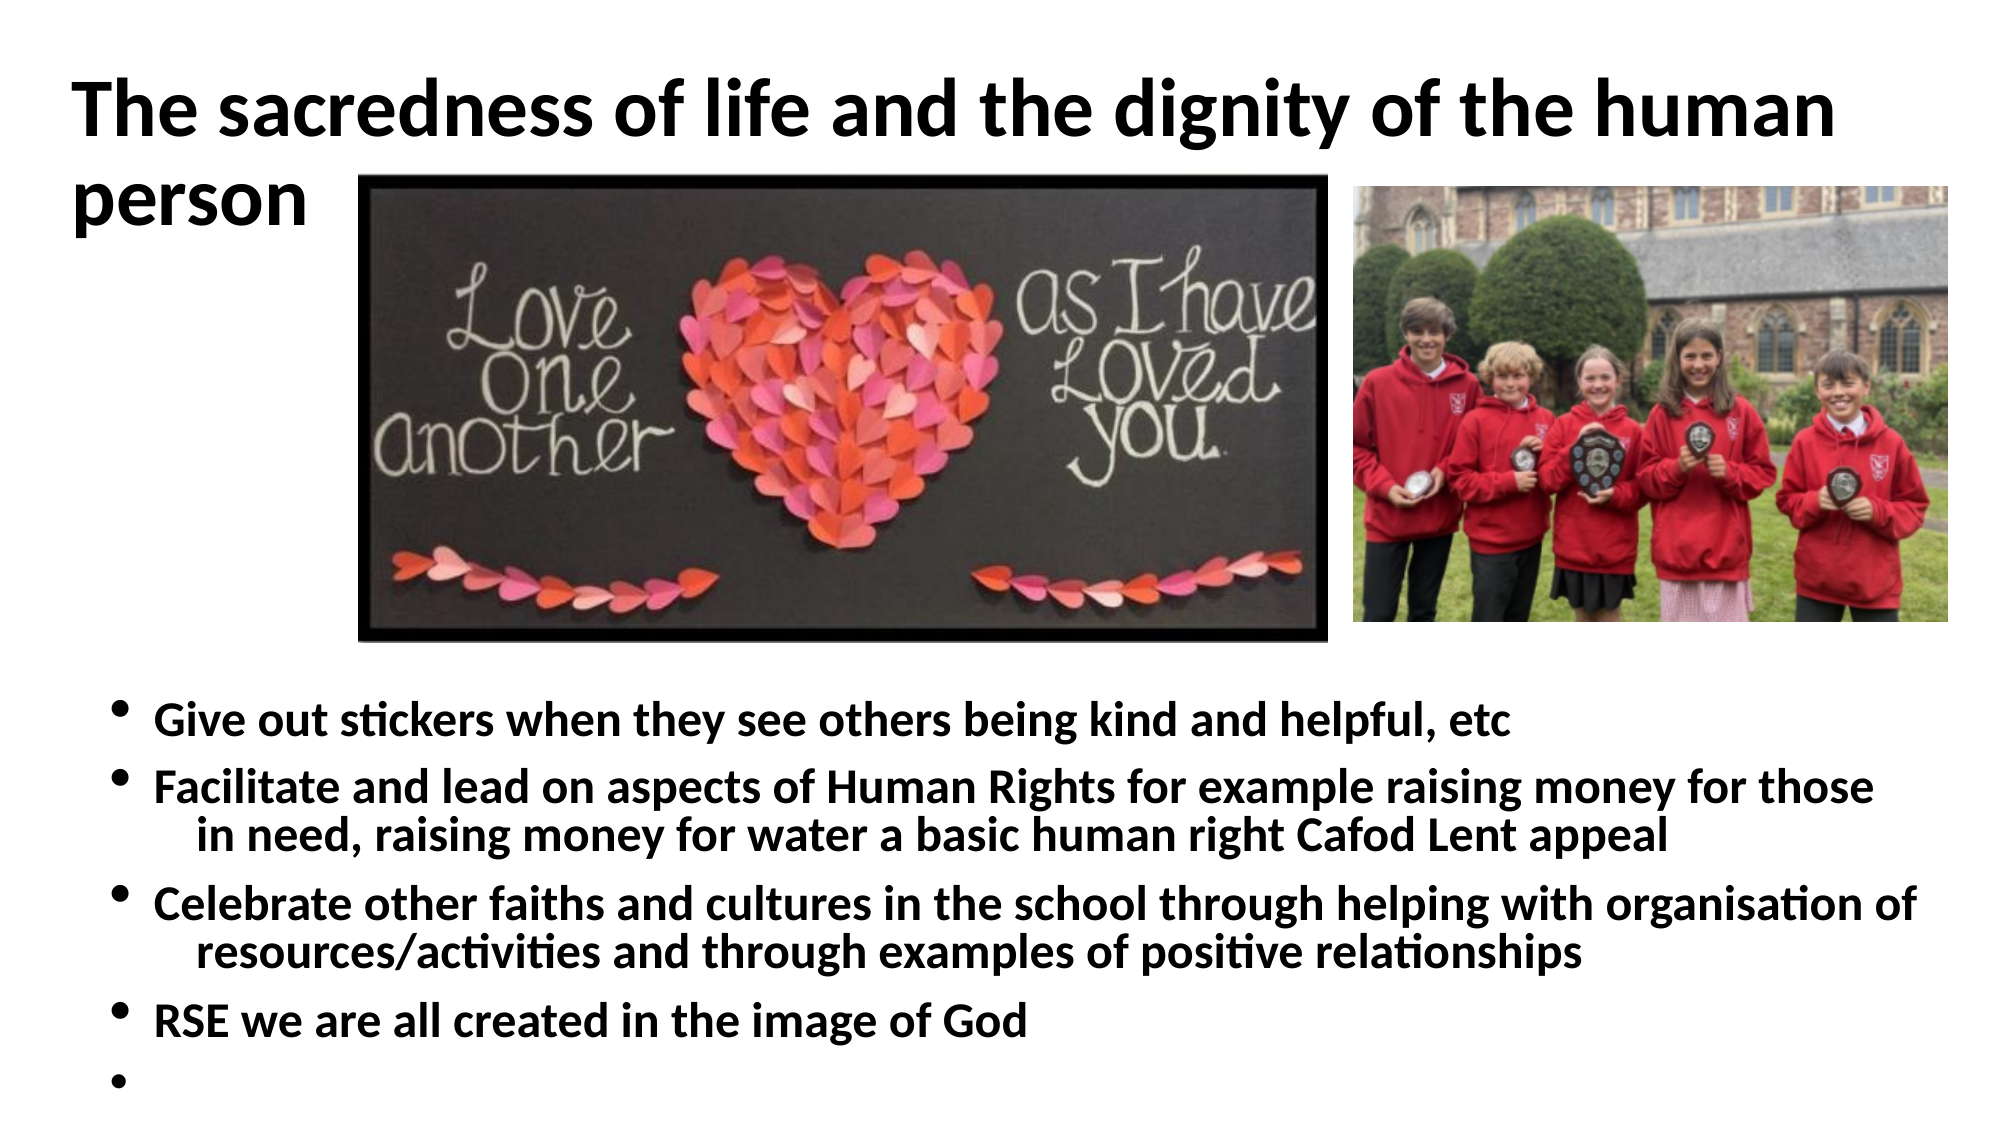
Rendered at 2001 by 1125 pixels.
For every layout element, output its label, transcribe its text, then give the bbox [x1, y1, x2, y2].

title The sacredness of life and the dignity of the human person [56, 45, 1938, 263]
picture [1353, 186, 1948, 622]
picture [358, 172, 1328, 643]
list Give out stickers when they see others being kind and helpful, etc Facilitate and lead on aspects of Human Rights for example raising money for those in need, raising money for water a basic human right Cafod Lent appeal Celebrate other faiths and cultures in the school through helping with organisation of resources/activities and through examples of positive relationships RSE we are all created in the image of God [96, 695, 1938, 1125]
